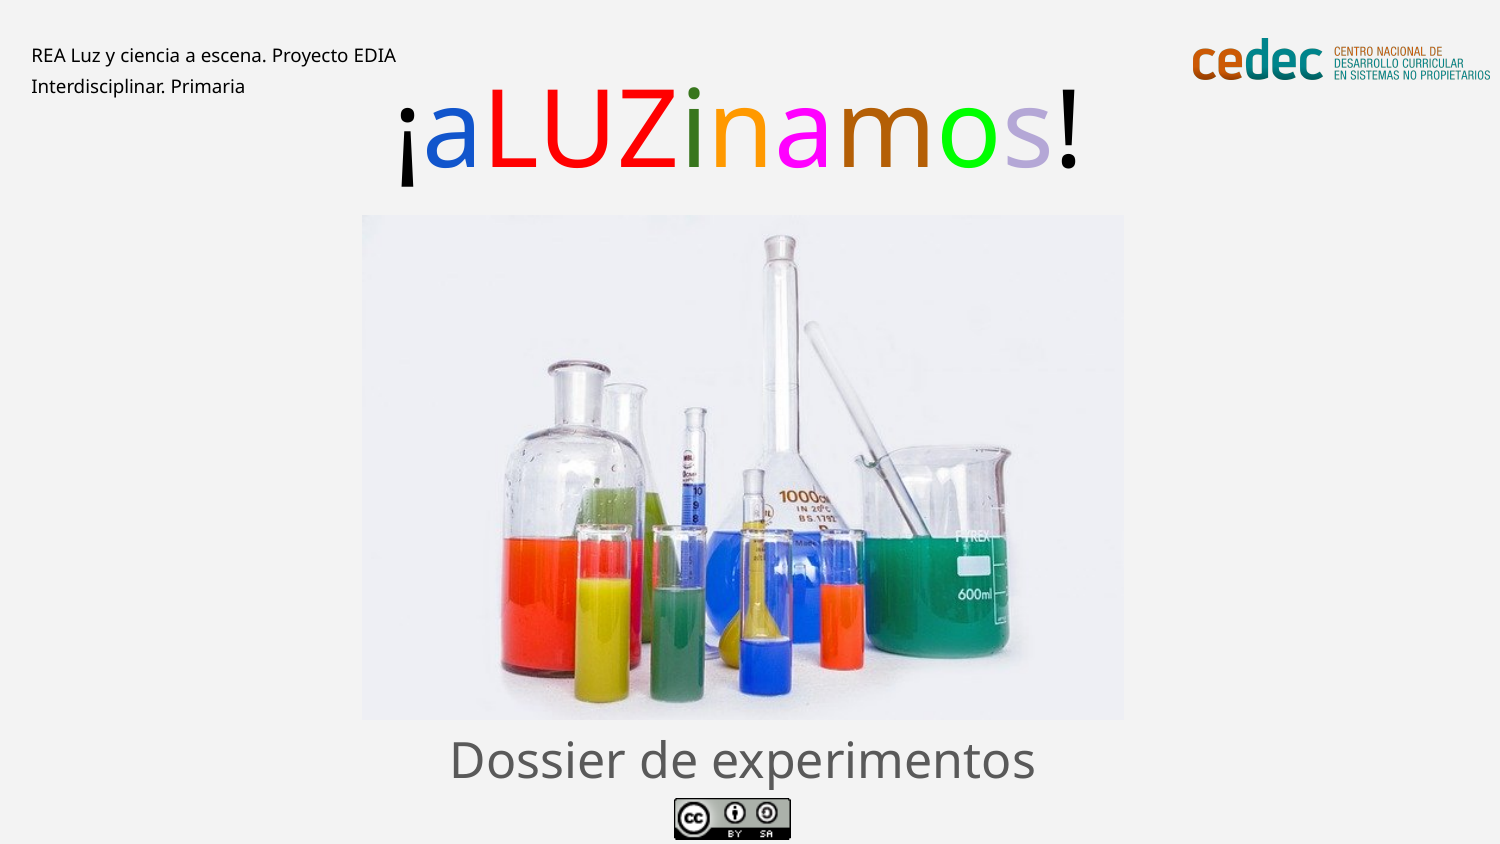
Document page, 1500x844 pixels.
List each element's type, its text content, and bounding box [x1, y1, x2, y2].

picture [674, 798, 791, 840]
text_box ¡aLUZinamos! [354, 74, 1122, 204]
picture [1193, 38, 1490, 80]
text_box REA Luz y ciencia a escena. Proyecto EDIA Interdisciplinar. Primaria [16, 19, 520, 98]
picture [362, 215, 1124, 713]
text_box Dossier de experimentos [44, 713, 1442, 792]
